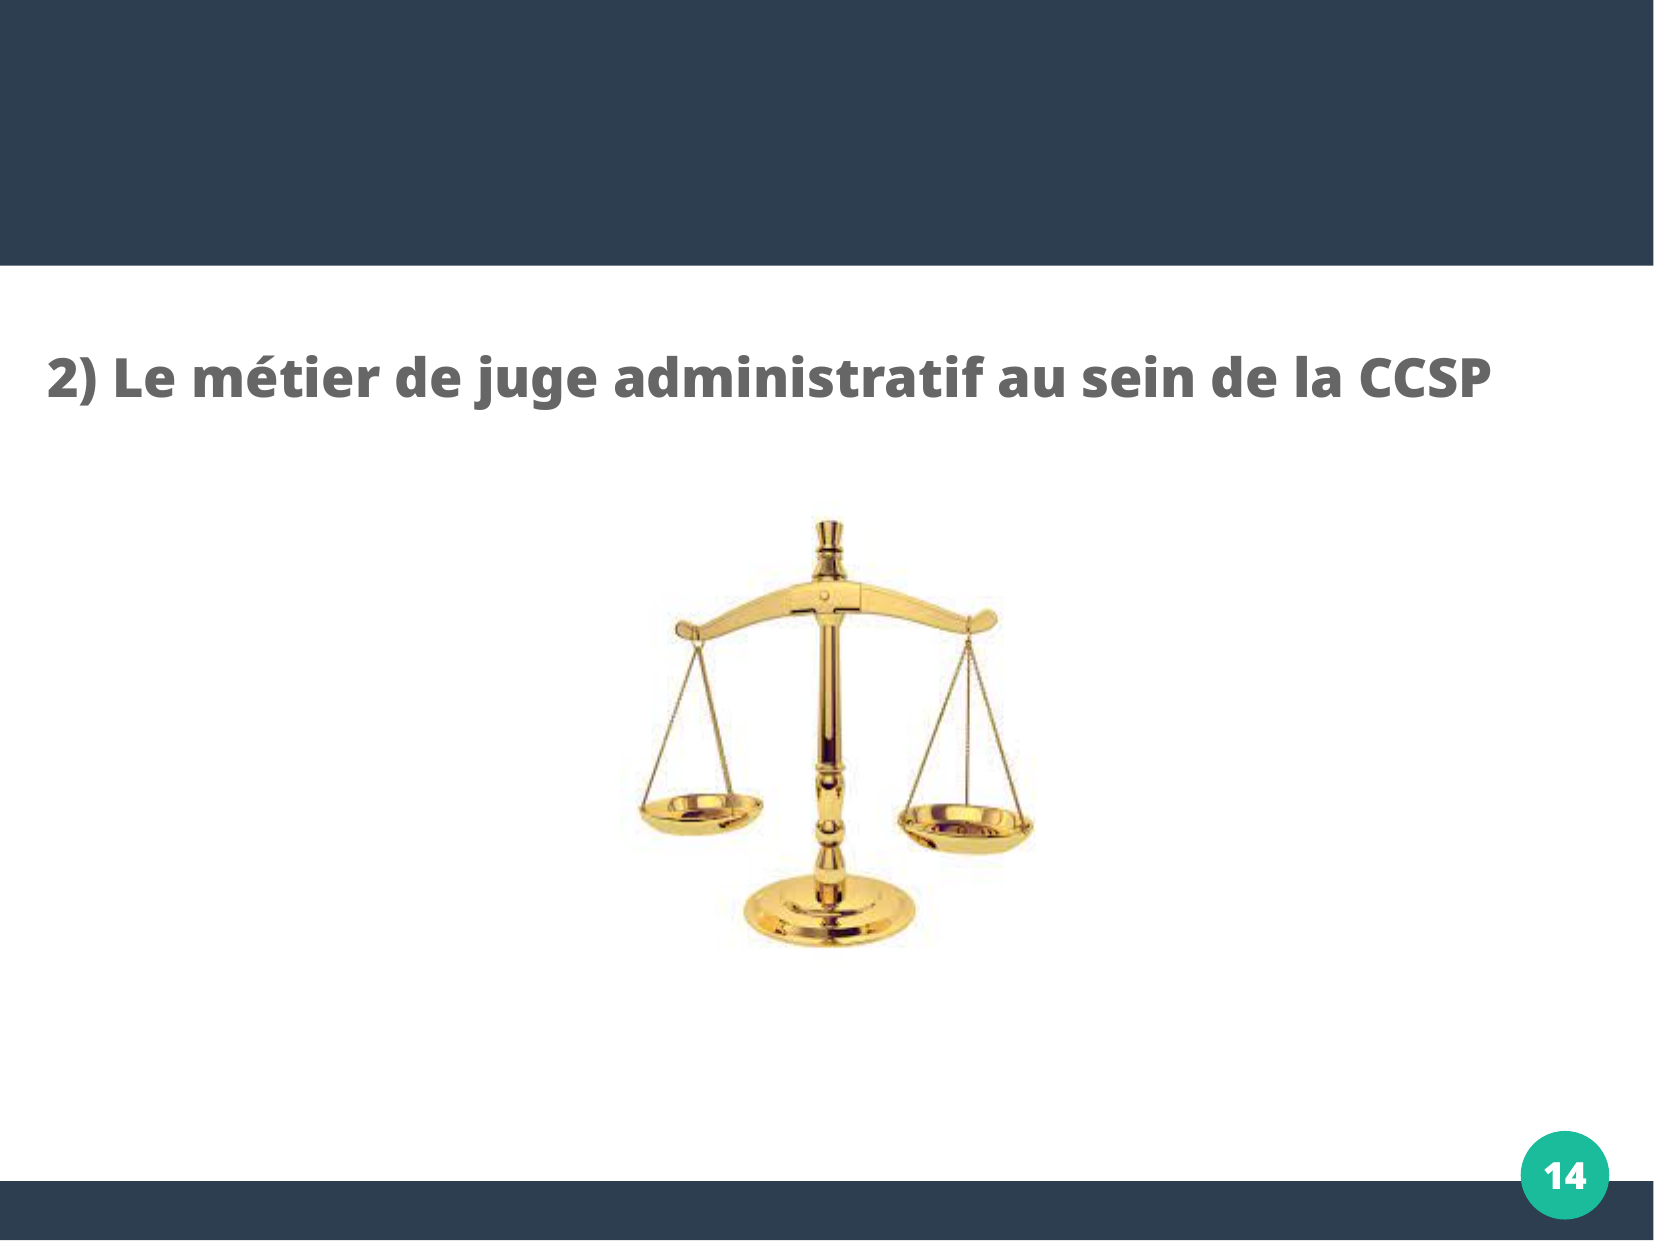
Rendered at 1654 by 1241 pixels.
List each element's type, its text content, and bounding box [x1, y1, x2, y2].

picture [620, 501, 1052, 968]
list 2) Le métier de juge administratif au sein de la CCSP [0, 153, 1619, 1052]
